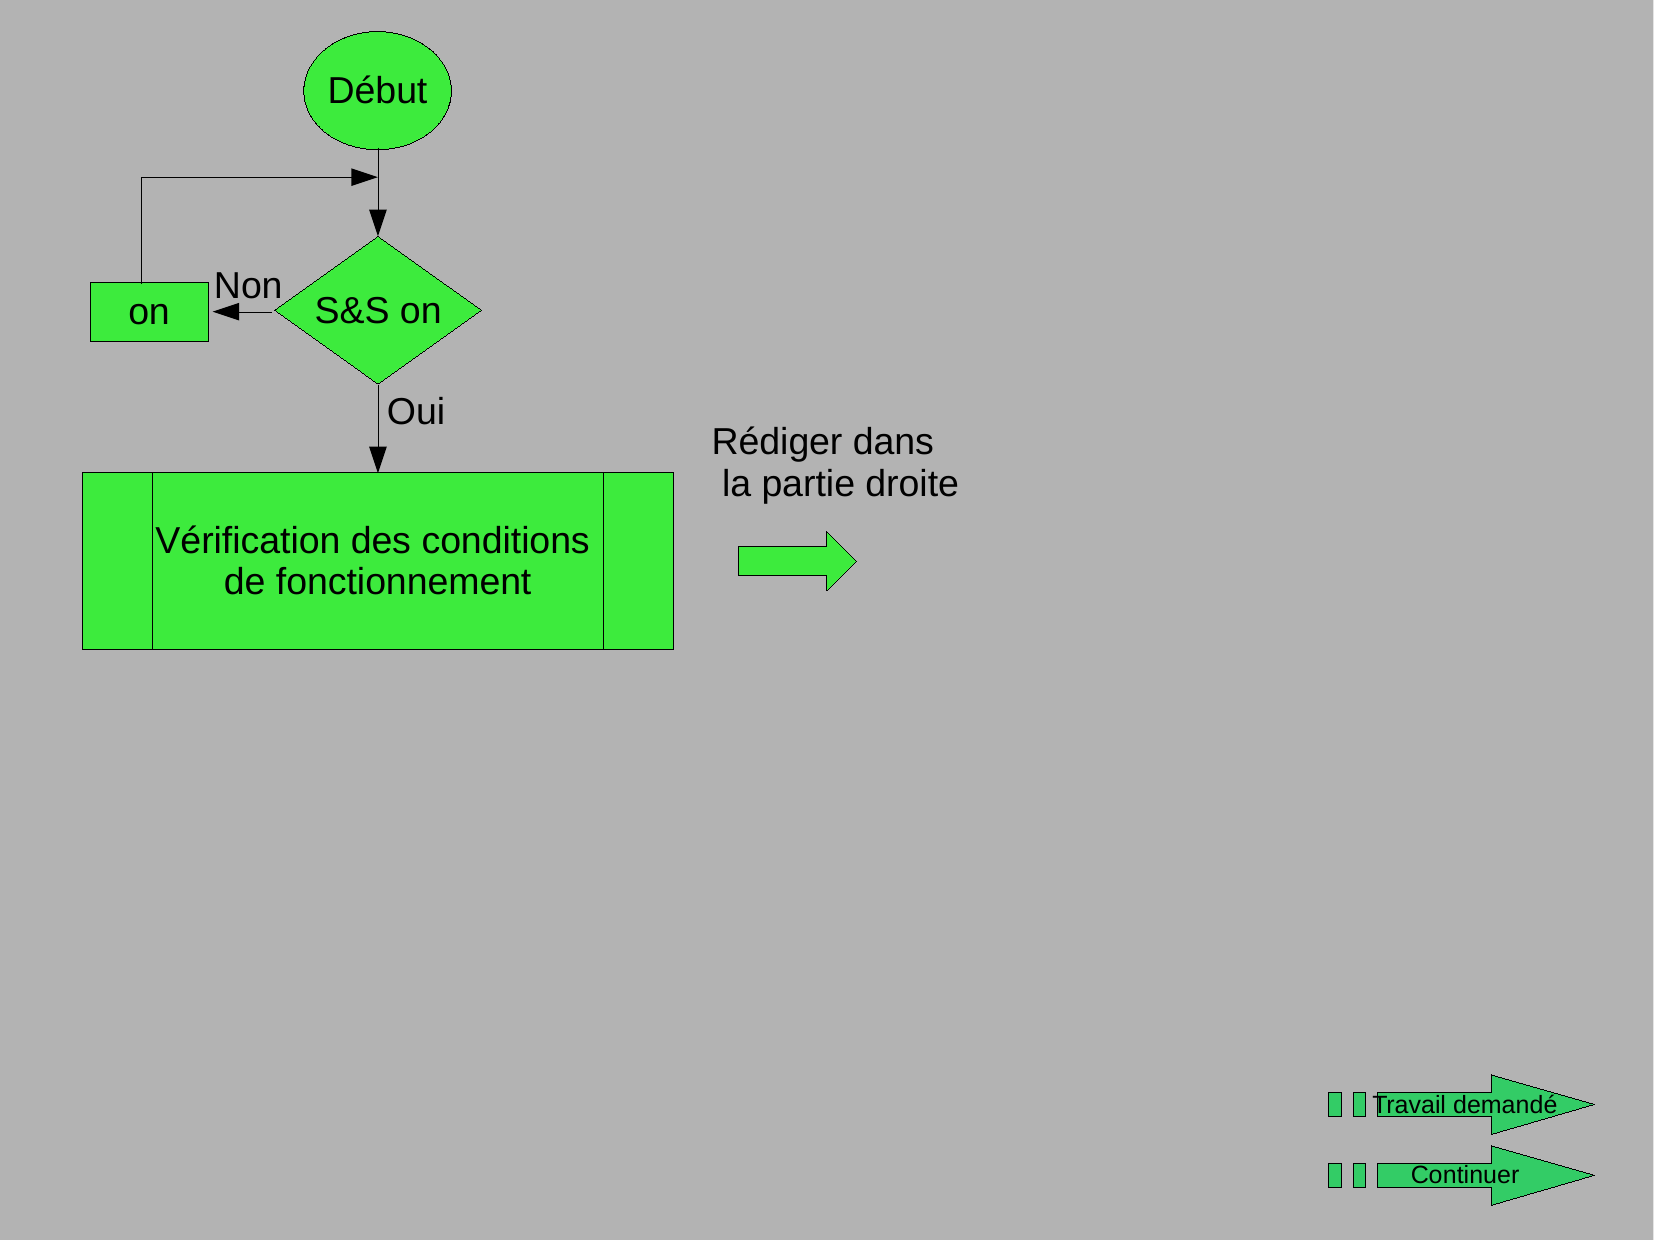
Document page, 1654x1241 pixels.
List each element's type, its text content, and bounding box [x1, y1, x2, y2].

text_box Continuer [1328, 1163, 1342, 1188]
text_box Travail demandé [1377, 1074, 1595, 1135]
text_box [738, 531, 857, 591]
text_box Non [199, 257, 298, 317]
text_box Travail demandé [1353, 1092, 1366, 1117]
text_box Continuer [1353, 1163, 1366, 1188]
text_box Rédiger dans la partie droite [696, 413, 974, 513]
text_box on [90, 282, 209, 342]
text_box Oui [372, 383, 460, 441]
text_box S&S on [284, 236, 482, 383]
text_box Début [303, 31, 452, 150]
text_box Continuer [1377, 1145, 1595, 1206]
text_box Vérification des conditions de fonctionnement [83, 472, 673, 650]
text_box Travail demandé [1328, 1092, 1342, 1117]
